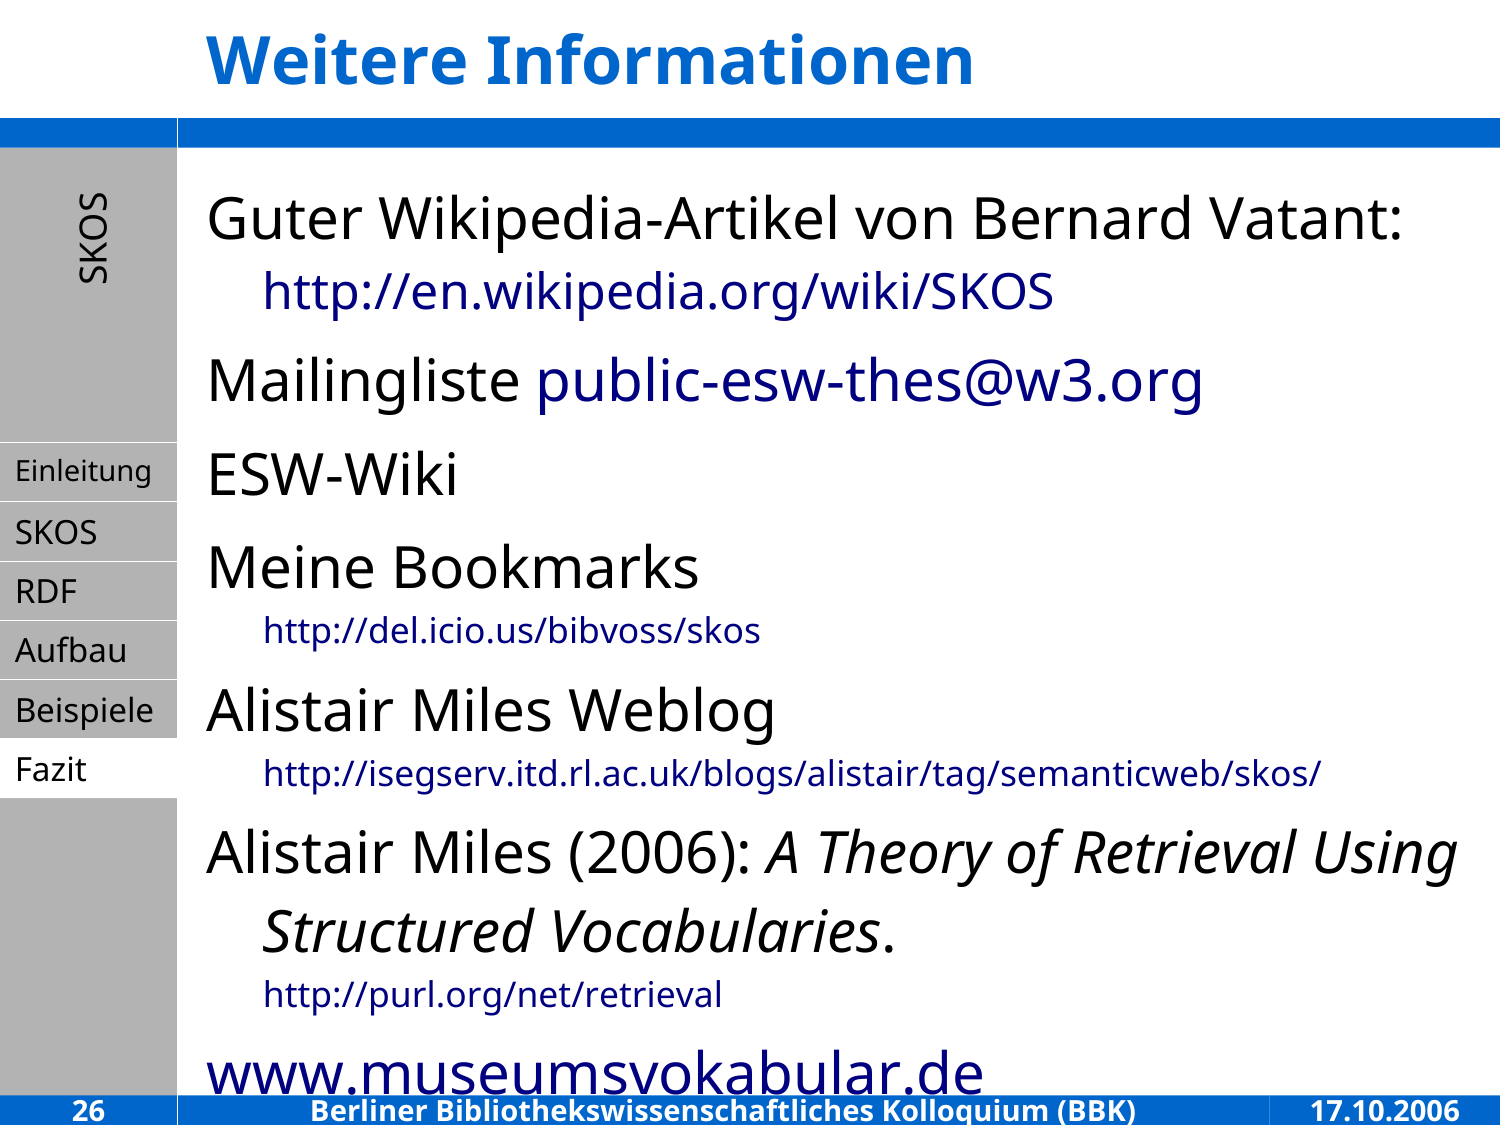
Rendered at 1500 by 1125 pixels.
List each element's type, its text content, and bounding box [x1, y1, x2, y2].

title Weitere Informationen [206, 0, 1477, 119]
text_box Fazit [0, 738, 178, 798]
list Guter Wikipedia-Artikel von Bernard Vatant: http://en.wikipedia.org/wiki/SKOS Mailingliste public-esw-thes@w3.org ESW-Wiki Meine Bookmarks http://del.icio.us/bibvoss/skos Alistair Miles Weblog http://isegserv.itd.rl.ac.uk/blogs/alistair/tag/semanticweb/skos/ Alistair Miles (2006): A Theory of Retrieval Using Structured Vocabularies. http://purl.org/net/retrieval www.museumsvokabular.de [206, 177, 1471, 1064]
